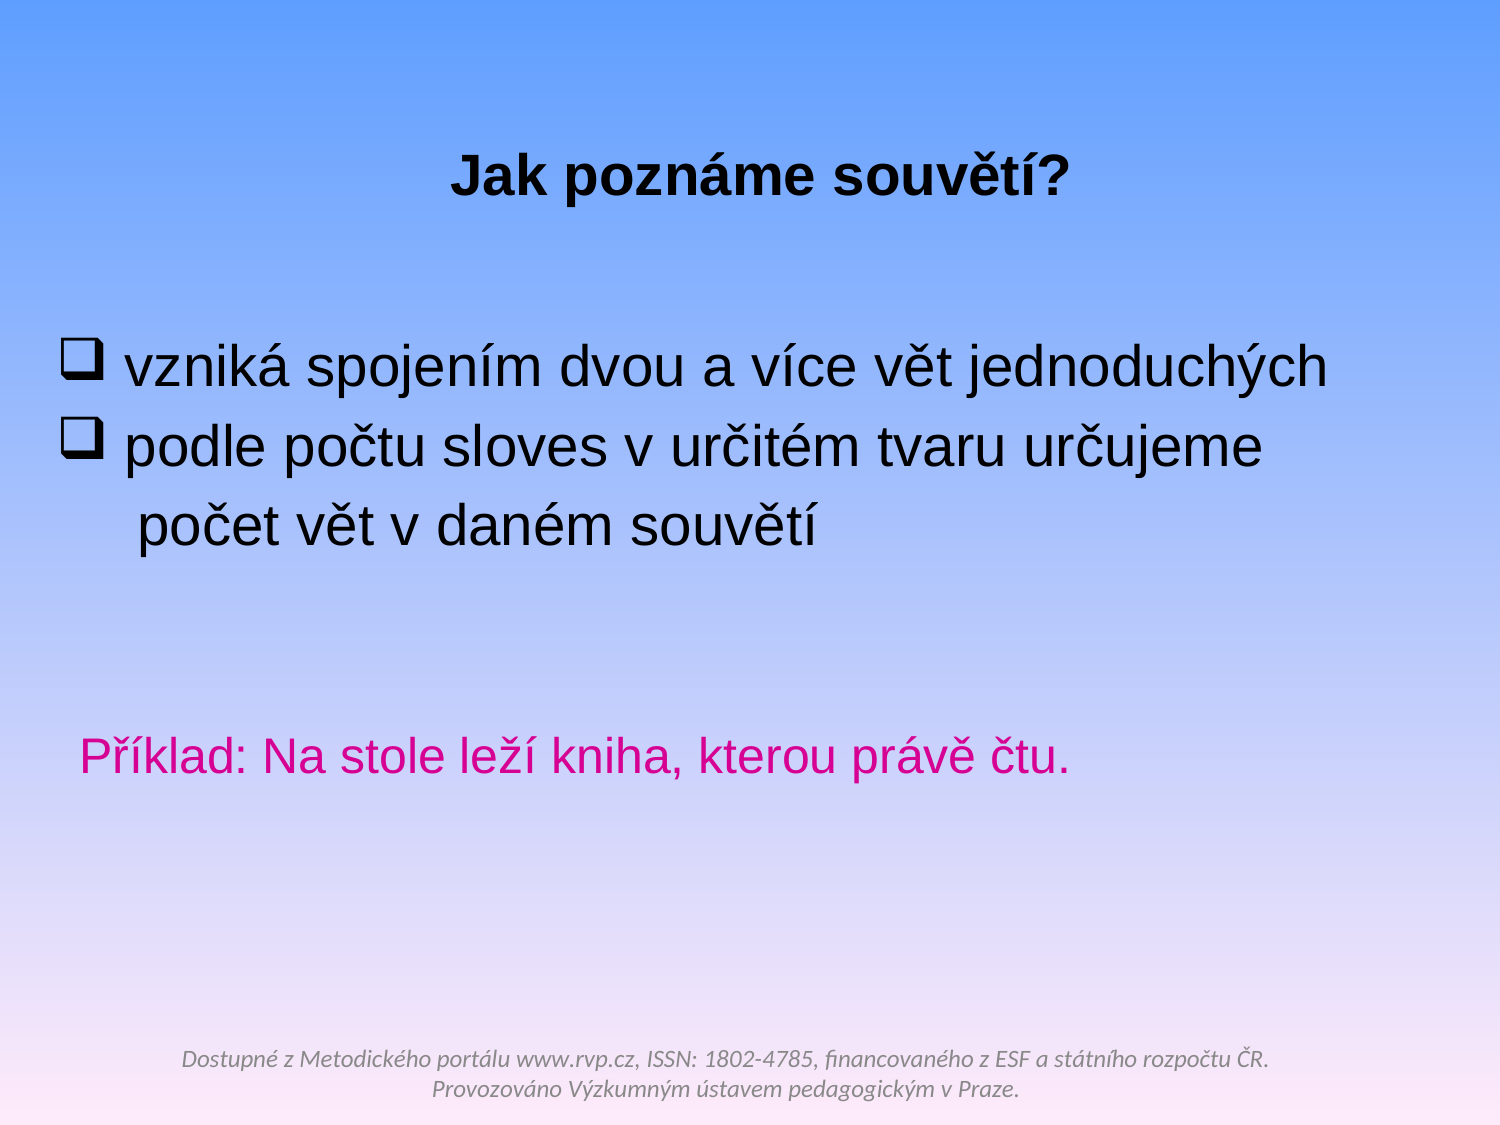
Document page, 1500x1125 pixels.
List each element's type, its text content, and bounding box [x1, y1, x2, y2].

text_box Dostupné z Metodického portálu www.rvp.cz, ISSN: 1802-4785, financovaného z ESF a státního rozpočtu ČR. Provozováno Výzkumným ústavem pedagogickým v Praze. [105, 1042, 1348, 1103]
title Jak poznáme souvětí? [123, 54, 1399, 296]
text_box Příklad: Na stole leží kniha, kterou právě čtu. [64, 716, 1447, 1004]
text_box vzniká spojením dvou a více vět jednoduchých podle počtu sloves v určitém tvaru určujeme počet vět v daném souvětí [41, 326, 1459, 614]
